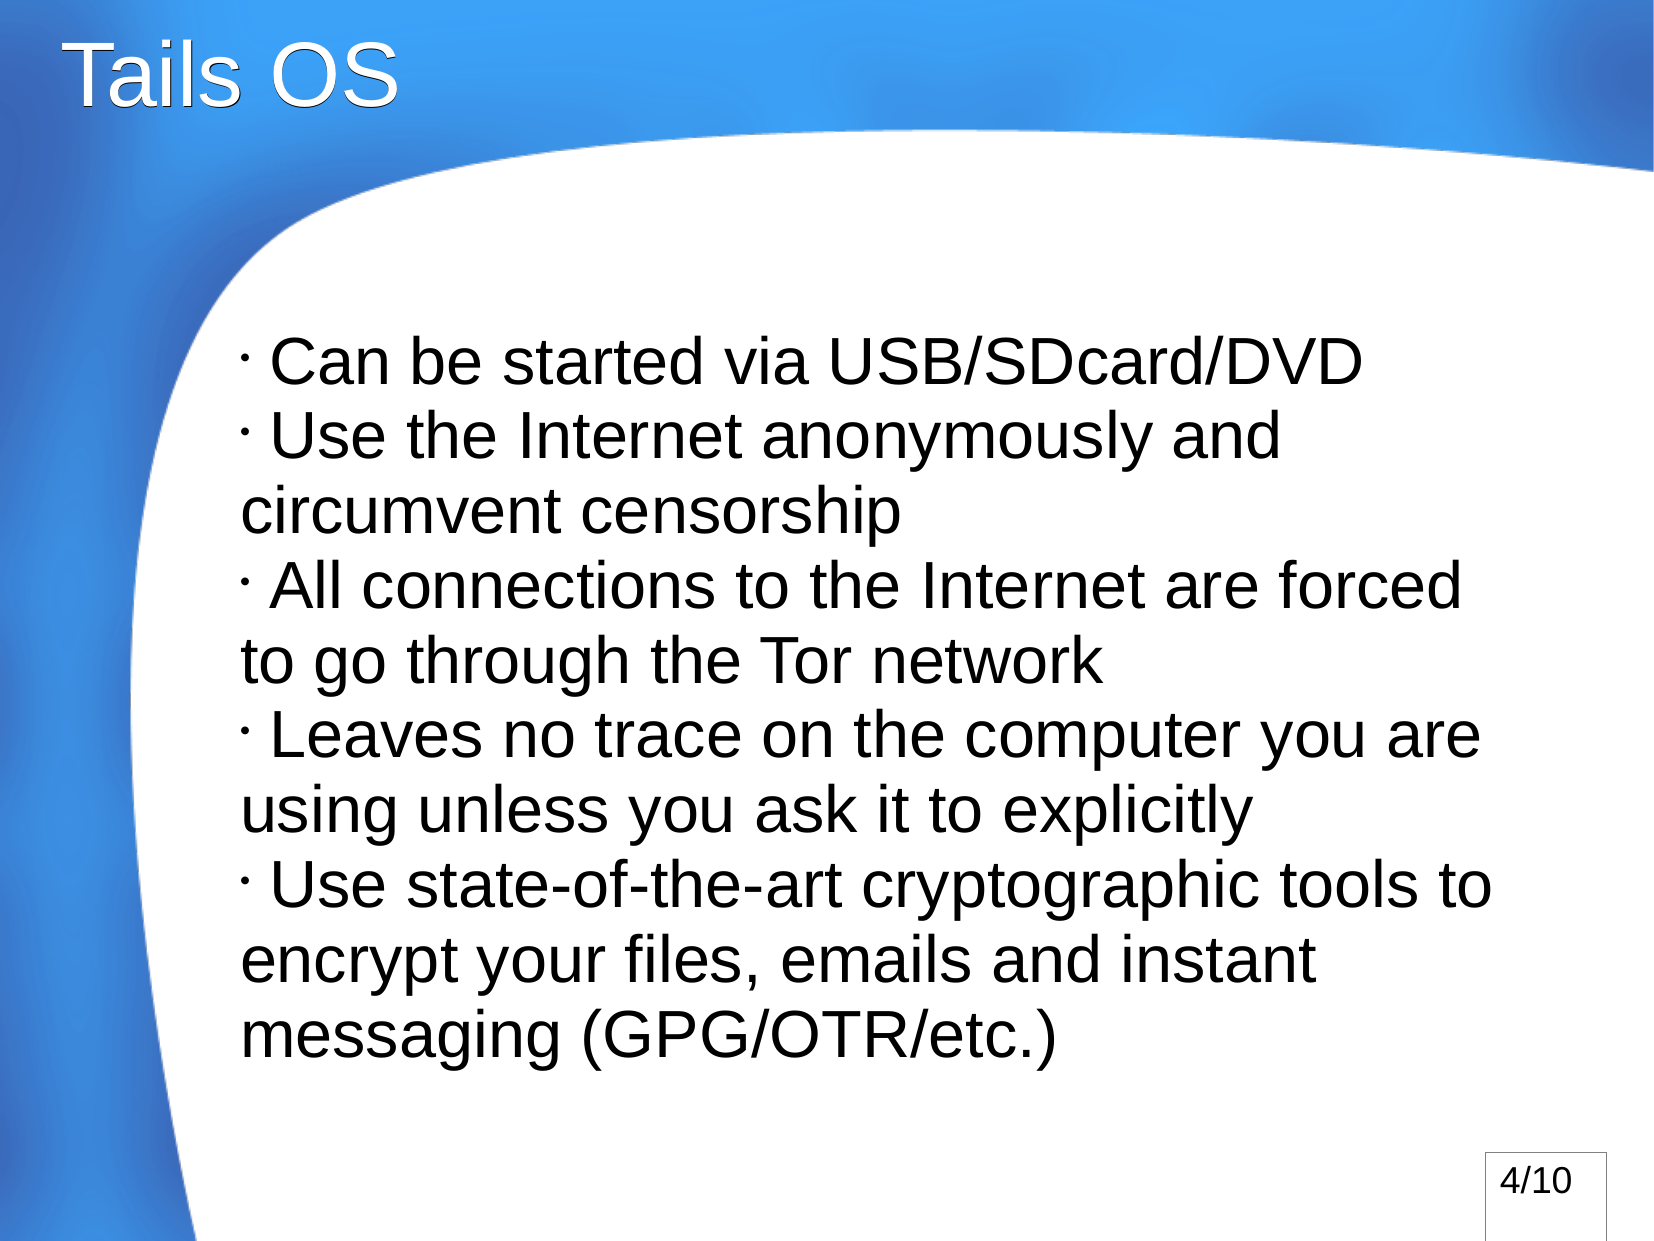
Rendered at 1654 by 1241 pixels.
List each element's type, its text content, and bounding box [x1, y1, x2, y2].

subtitle Can be started via USB/SDcard/DVD Use the Internet anonymously and circumvent censorship All connections to the Internet are forced to go through the Tor network Leaves no trace on the computer you are using unless you ask it to explicitly Use state-of-the-art cryptographic tools to encrypt your files, emails and instant messaging (GPG/OTR/etc.) [240, 270, 1538, 1126]
picture [0, 0, 1654, 1241]
text_box <number>/10 [1485, 1152, 1607, 1241]
title Tails OS [60, 15, 1531, 136]
